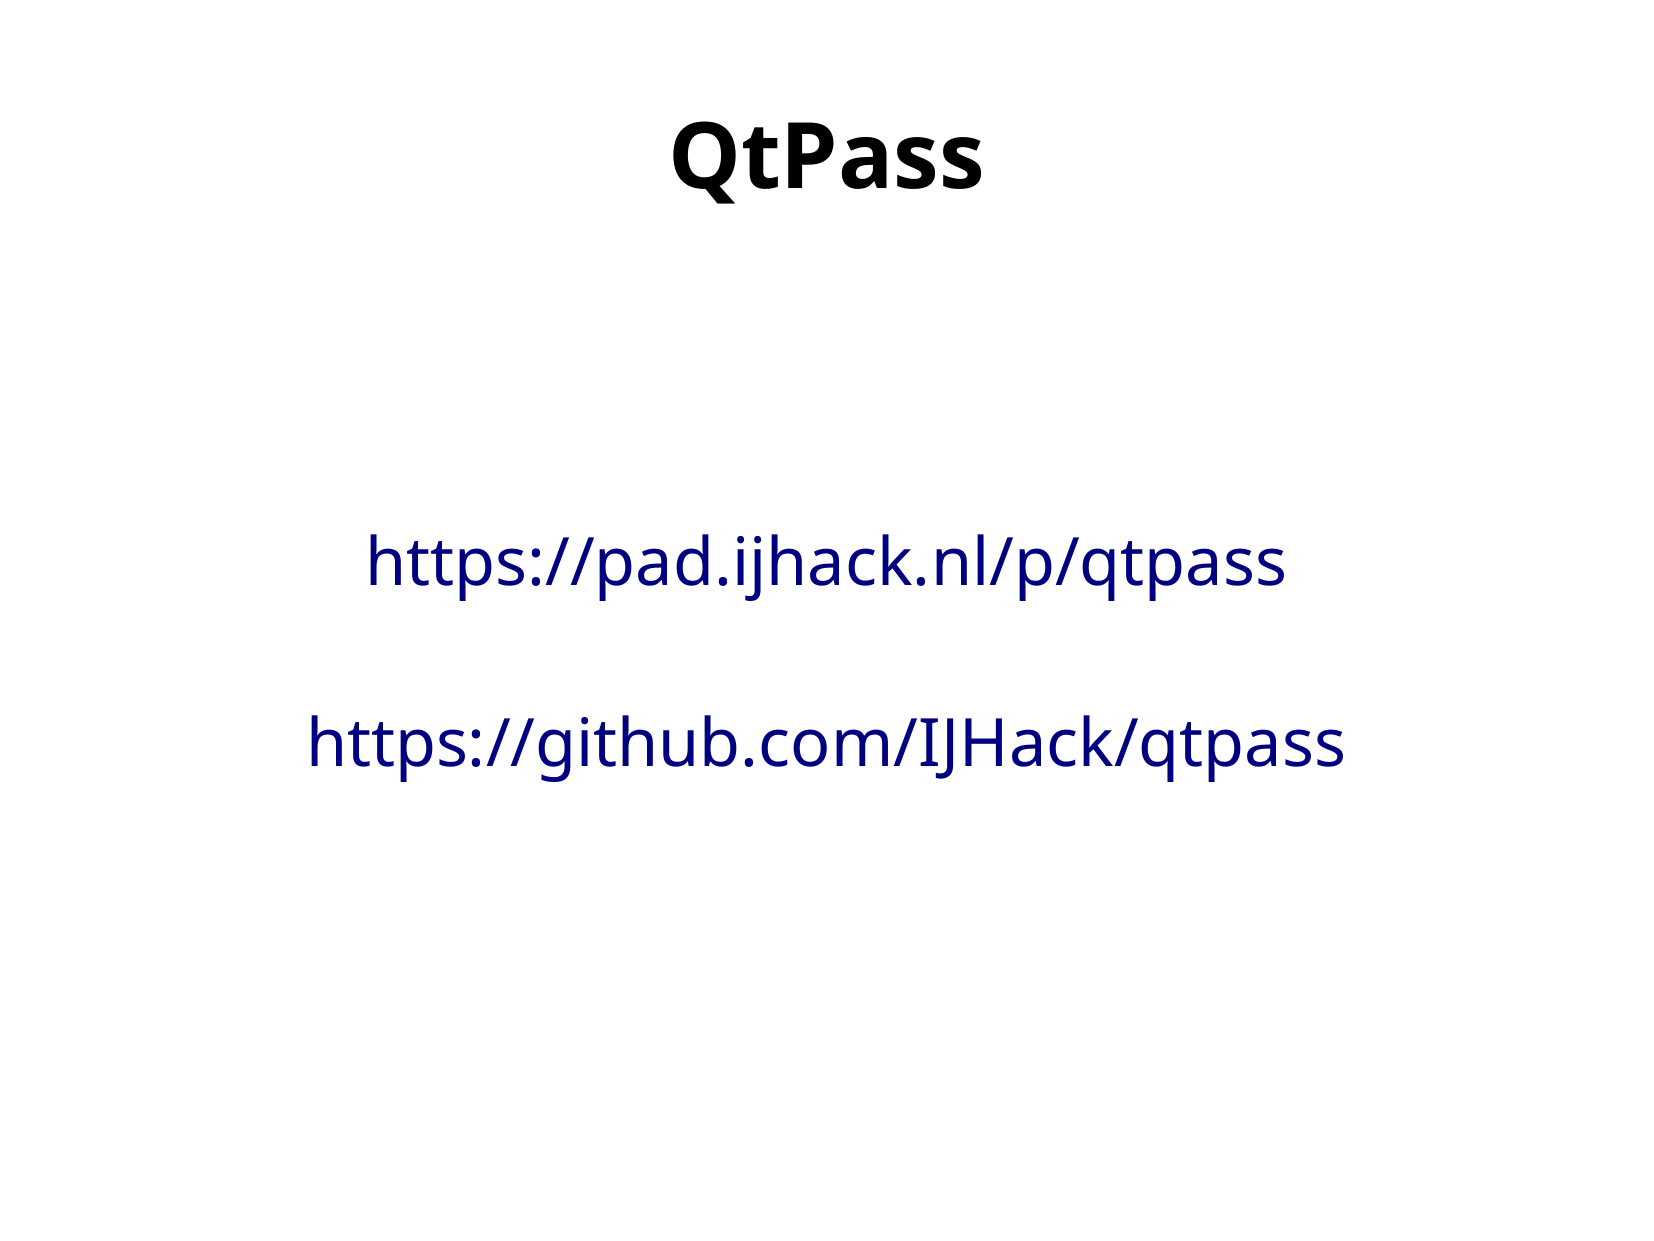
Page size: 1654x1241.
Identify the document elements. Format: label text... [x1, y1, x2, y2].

subtitle https://pad.ijhack.nl/p/qtpass https://github.com/IJHack/qtpass [82, 290, 1571, 1010]
title QtPass [82, 49, 1571, 257]
